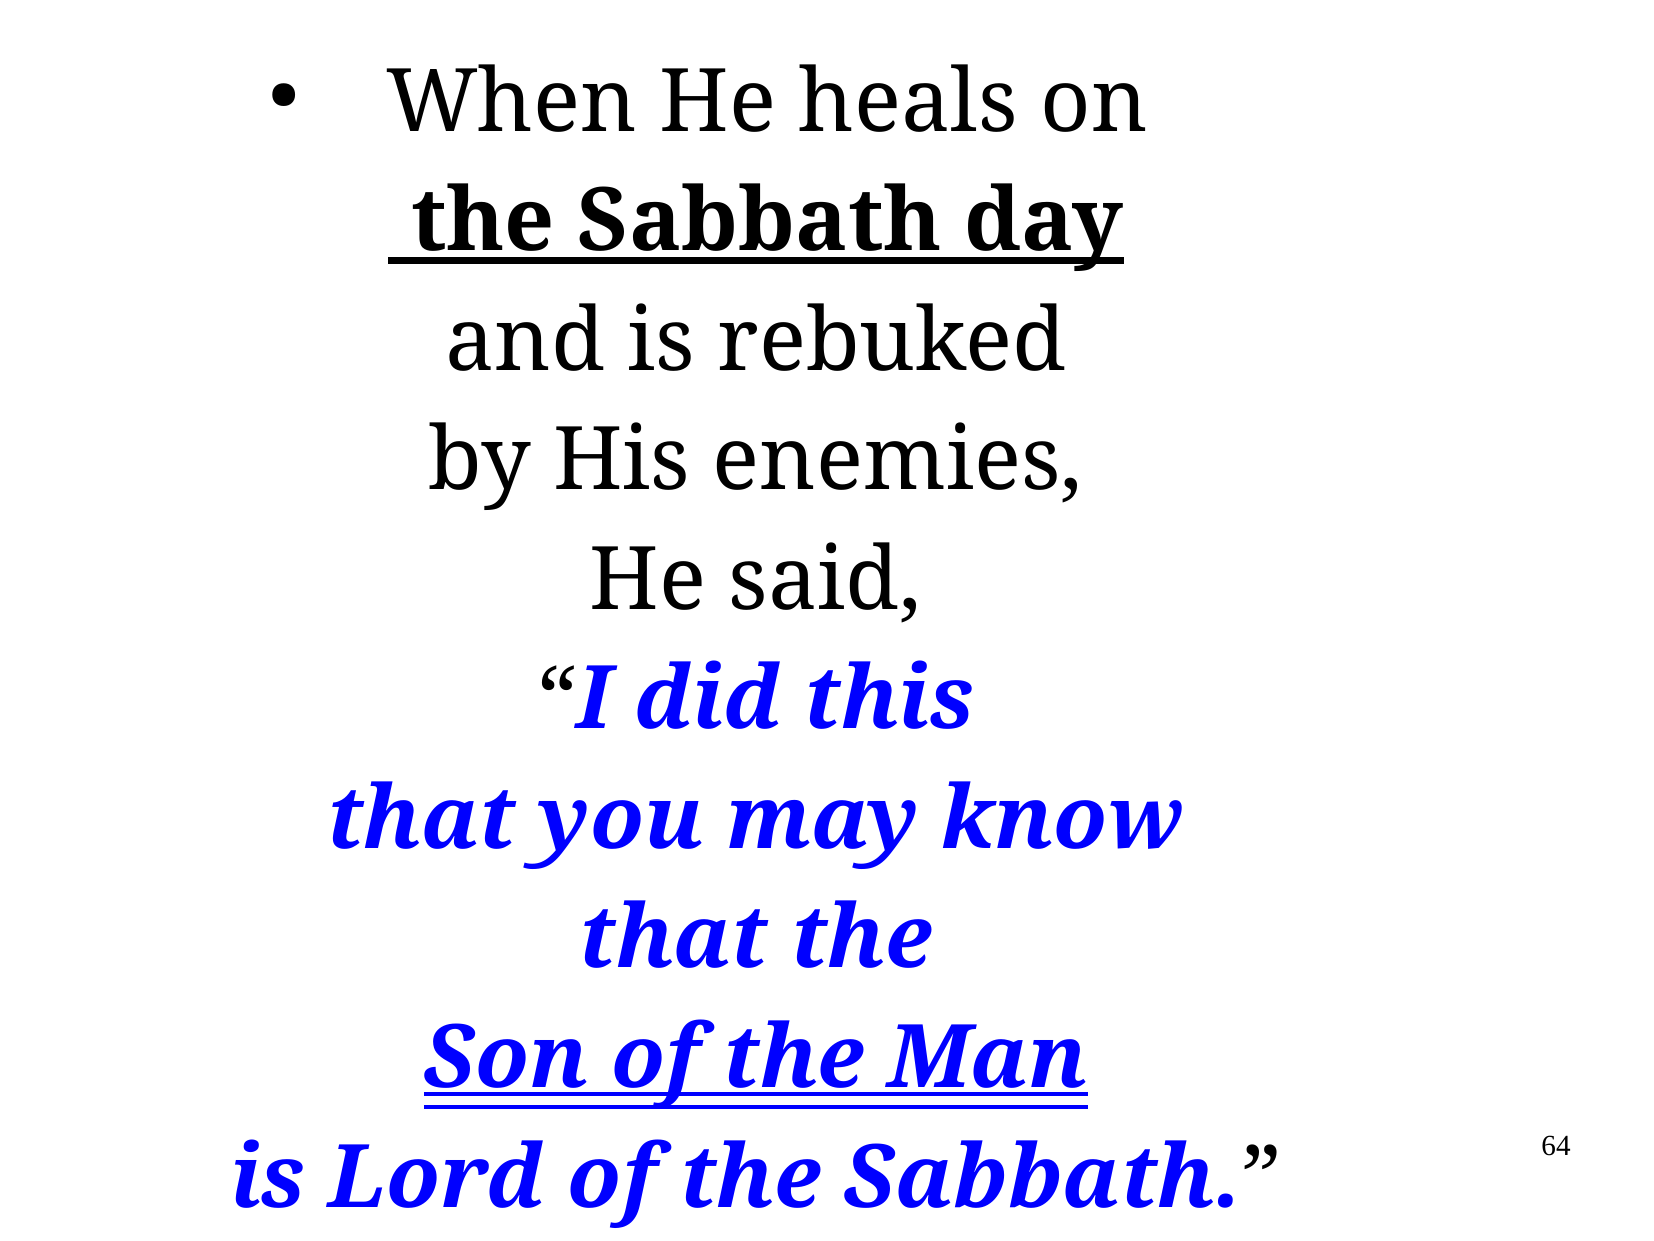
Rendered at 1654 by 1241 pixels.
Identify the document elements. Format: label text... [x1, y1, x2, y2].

list When He heals on the Sabbath day and is rebuked by His enemies, He said, “I did this that you may know that the Son of the Man is Lord of the Sabbath.” [37, 37, 1613, 1238]
